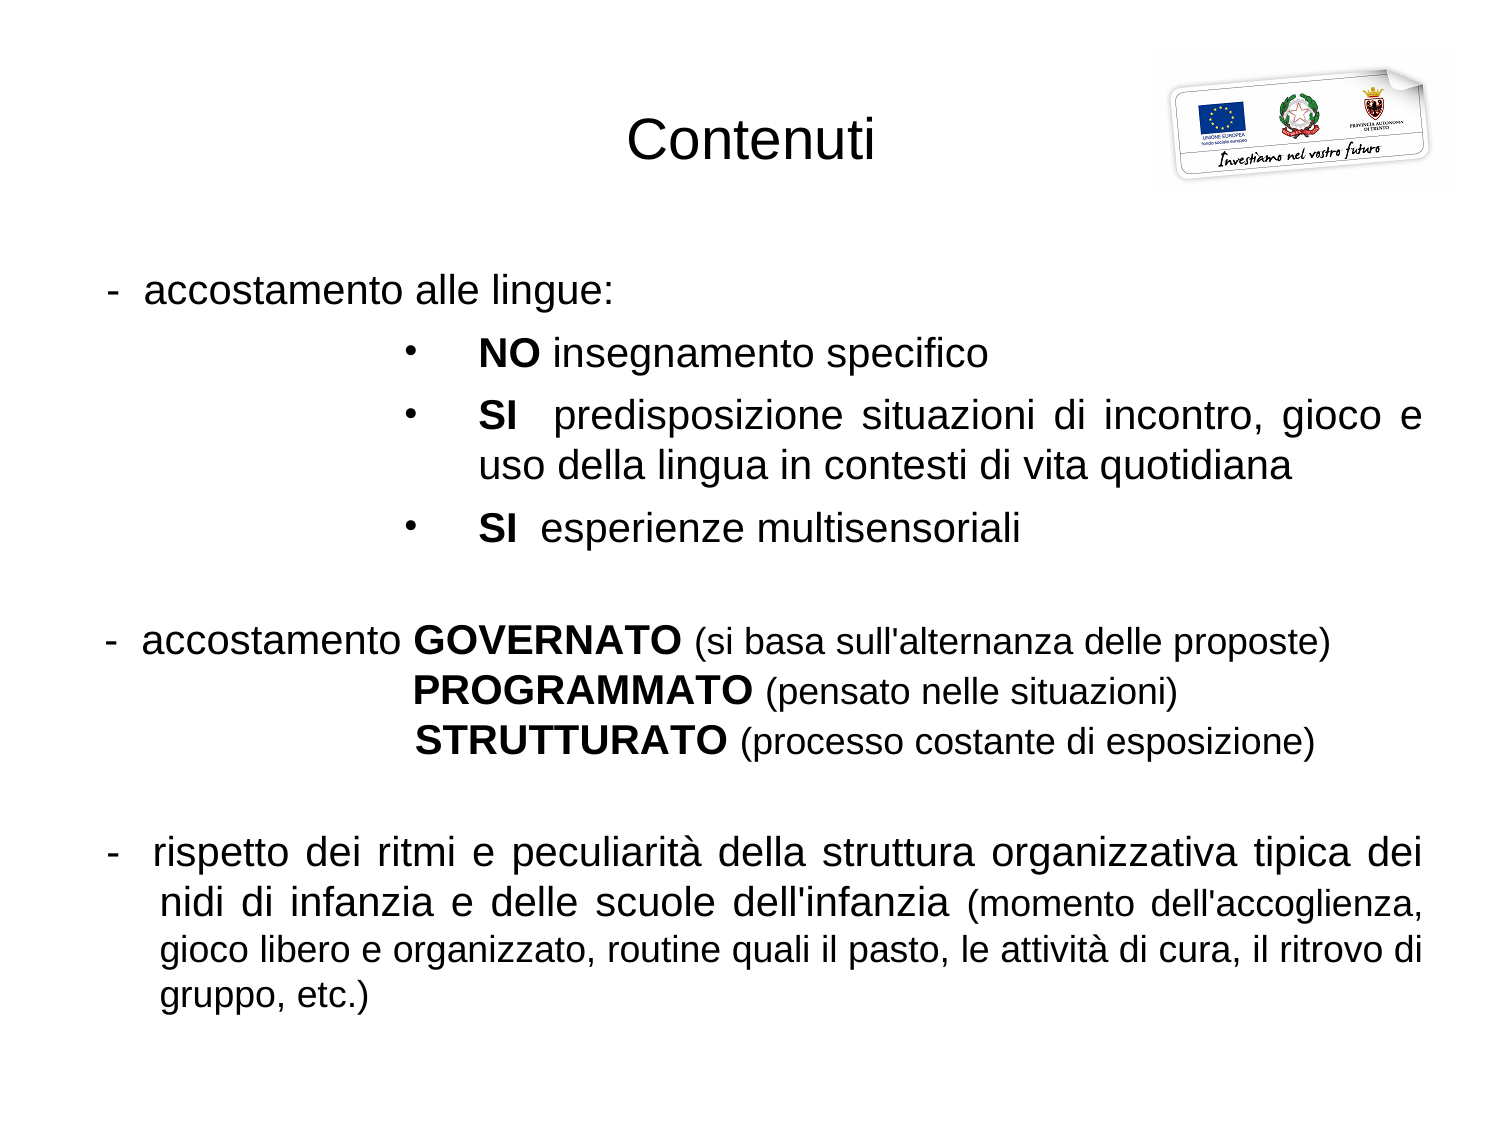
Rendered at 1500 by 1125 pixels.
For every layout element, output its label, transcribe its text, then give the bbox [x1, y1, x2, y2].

picture [1151, 48, 1459, 196]
list - accostamento alle lingue: NO insegnamento specifico SI predisposizione situazioni di incontro, gioco e uso della lingua in contesti di vita quotidiana SI esperienze multisensoriali - accostamento GOVERNATO (si basa sull'alternanza delle proposte) PROGRAMMATO (pensato nelle situazioni) STRUTTURATO (processo costante di esposizione) - rispetto dei ritmi e peculiarità della struttura organizzativa tipica dei nidi di infanzia e delle scuole dell'infanzia (momento dell'accoglienza, gioco libero e organizzato, routine quali il pasto, le attività di cura, il ritrovo di gruppo, etc.) [88, 255, 1439, 998]
title Contenuti [76, 42, 1427, 231]
